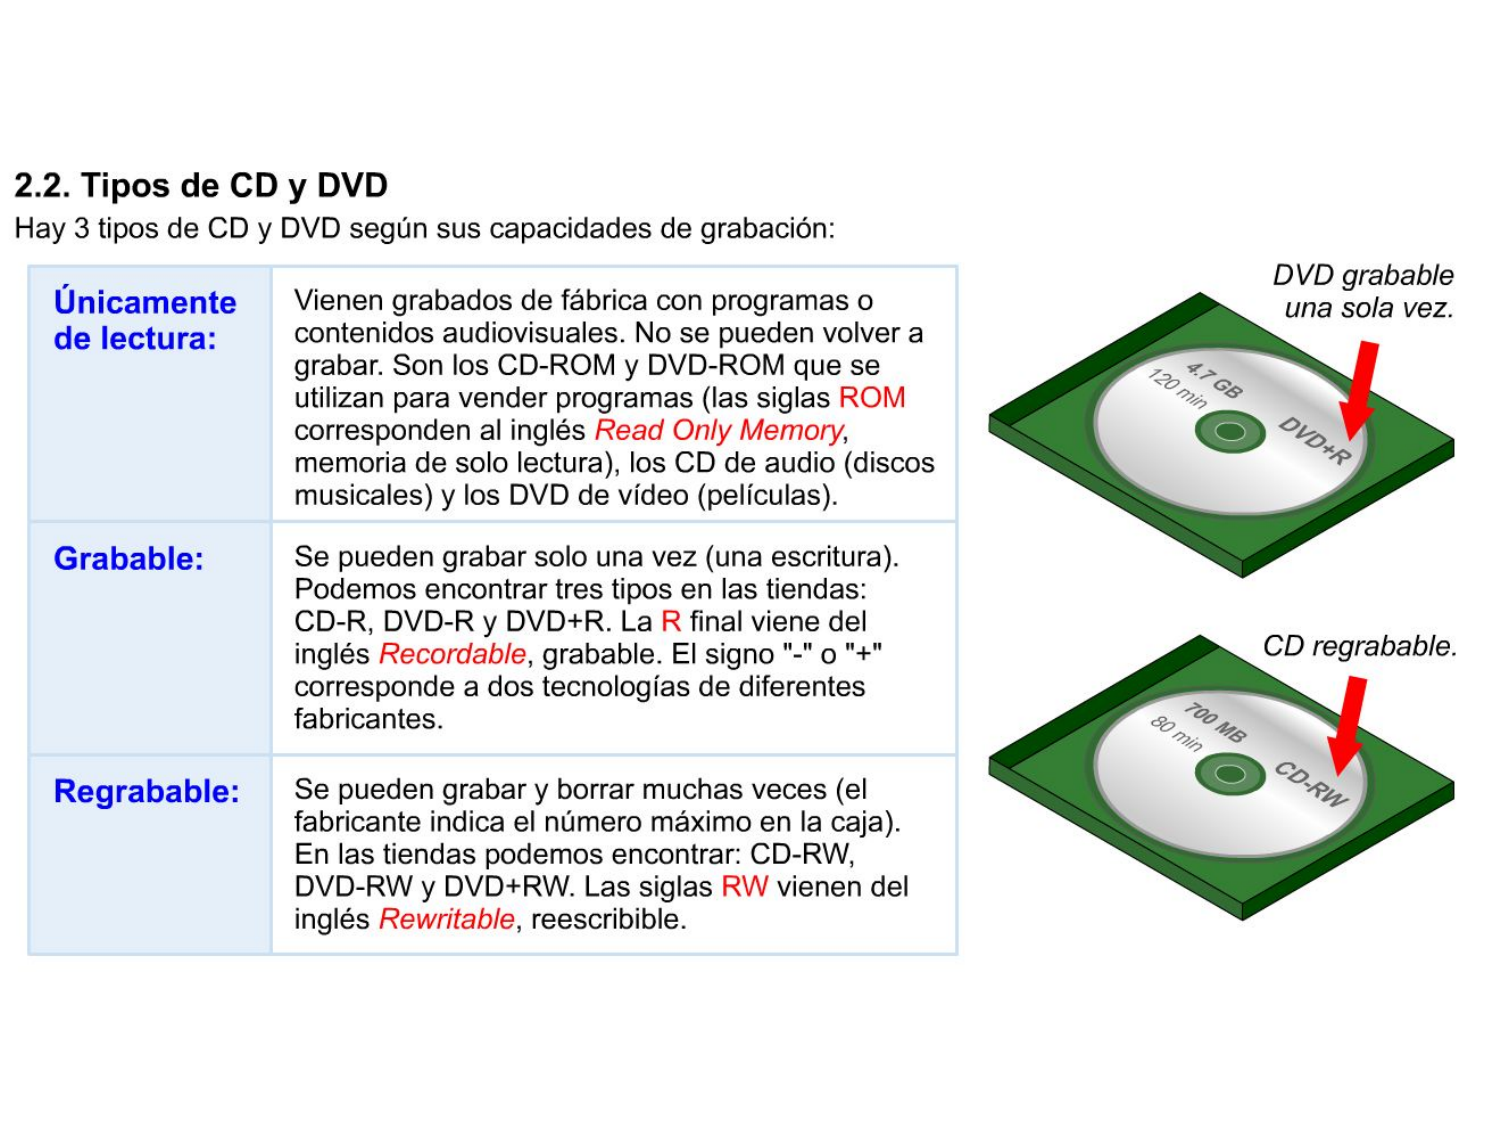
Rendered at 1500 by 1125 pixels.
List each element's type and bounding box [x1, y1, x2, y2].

picture [0, 153, 1500, 972]
